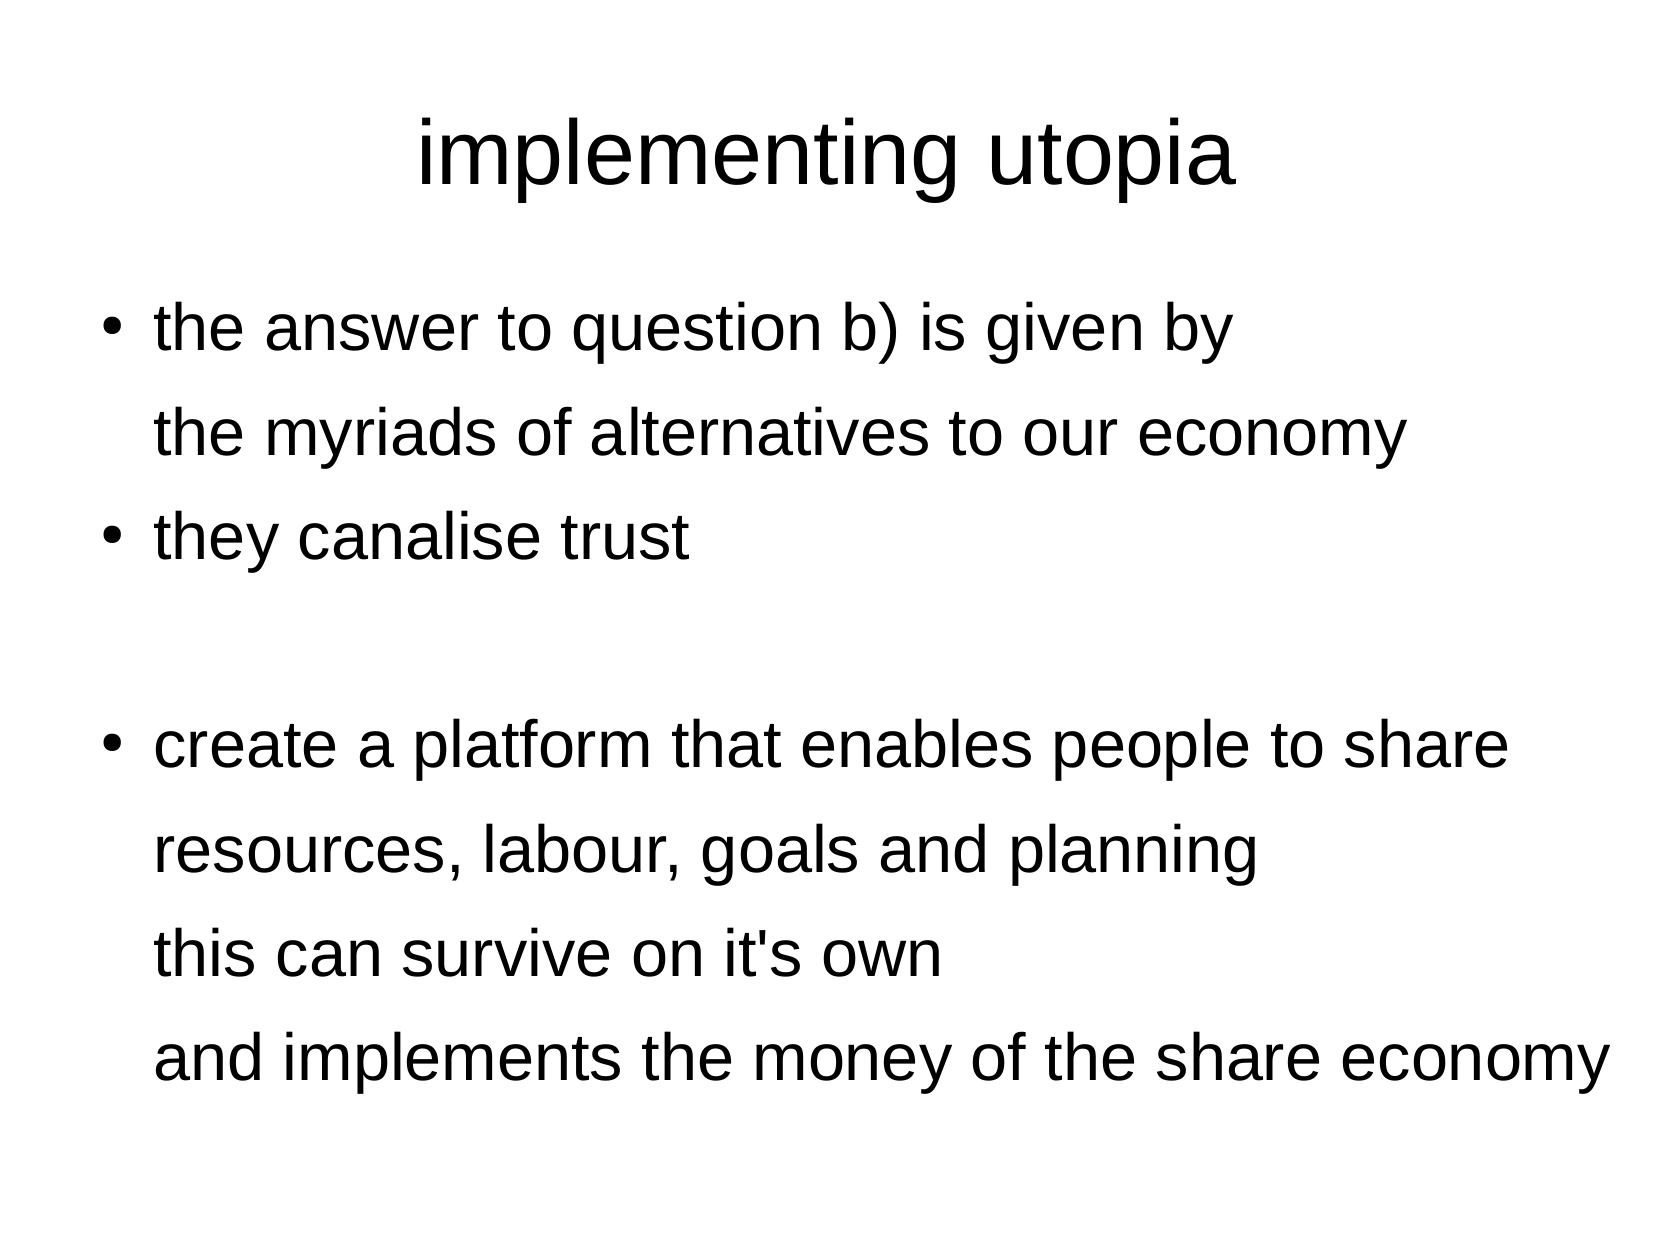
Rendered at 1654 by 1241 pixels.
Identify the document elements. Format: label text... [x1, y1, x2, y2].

list the answer to question b) is given by the myriads of alternatives to our economy they canalise trust create a platform that enables people to share resources, labour, goals and planning this can survive on it's own and implements the money of the share economy [82, 290, 1625, 1109]
title implementing utopia [82, 56, 1571, 250]
